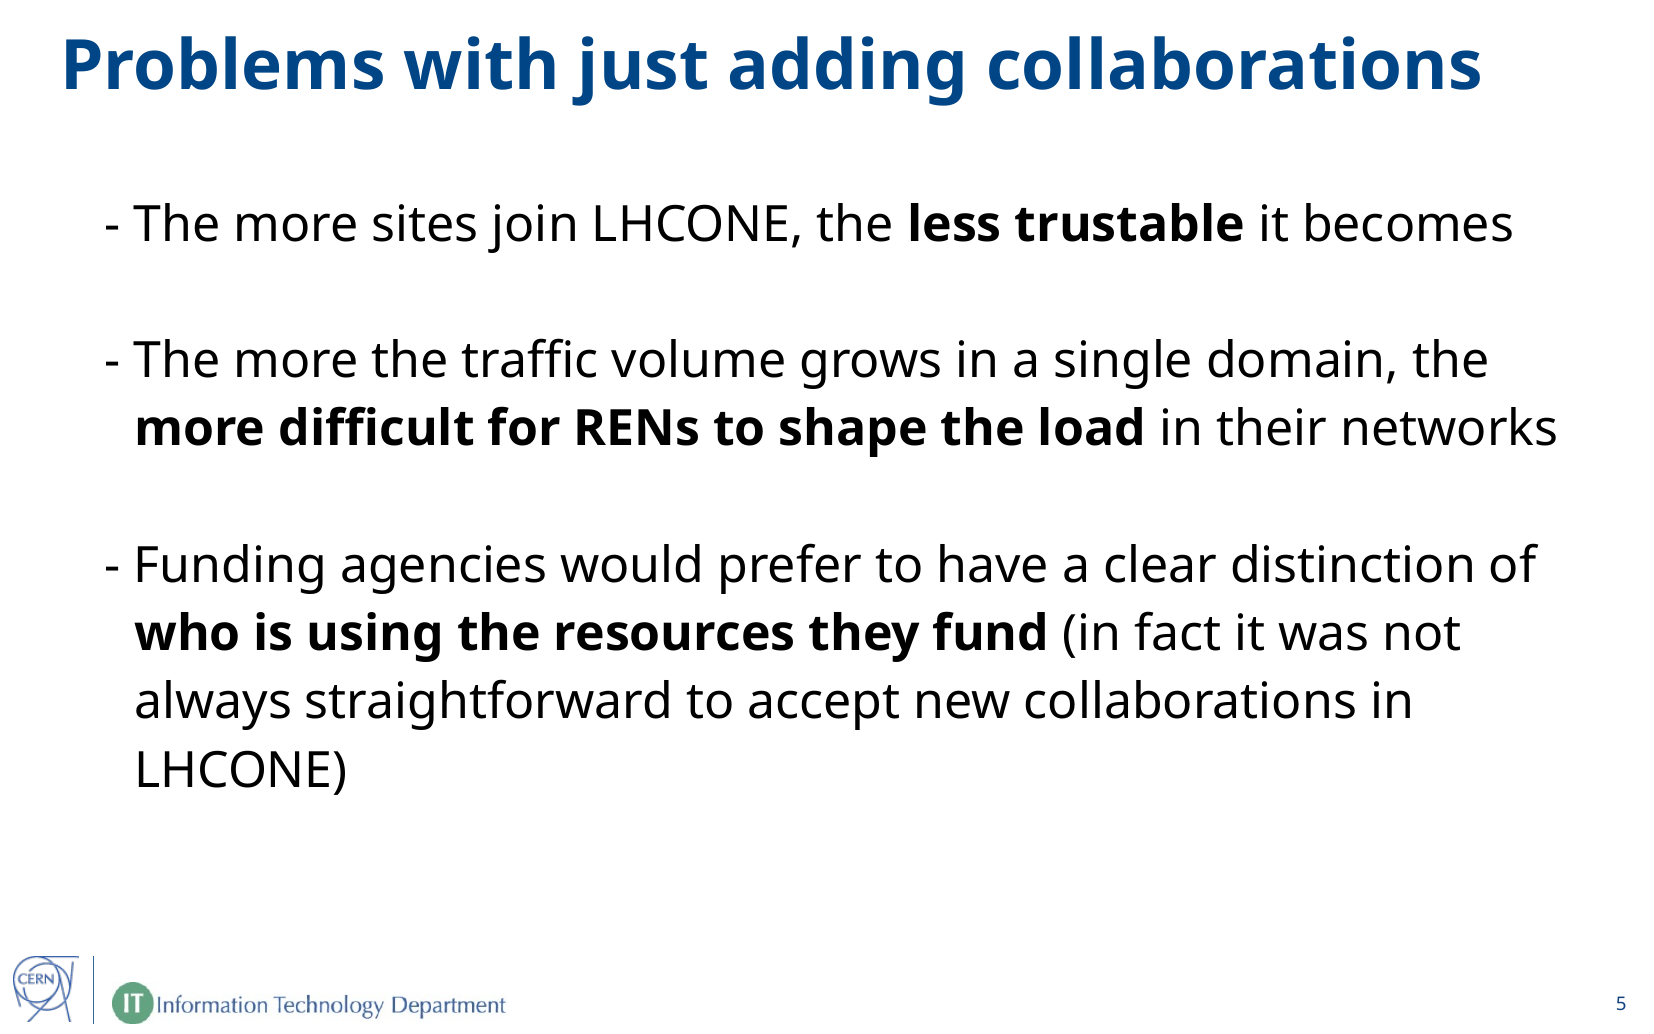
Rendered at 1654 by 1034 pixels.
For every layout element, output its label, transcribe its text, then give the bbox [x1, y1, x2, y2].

picture [112, 1009, 755, 1024]
title Problems with just adding collaborations [60, 0, 1606, 158]
picture [13, 956, 79, 1032]
text_box - The more sites join LHCONE, the less trustable it becomes - The more the traffic volume grows in a single domain, the more difficult for RENs to shape the load in their networks - Funding agencies would prefer to have a clear distinction of who is using the resources they fund (in fact it was not always straightforward to accept new collaborations in LHCONE) [90, 180, 1583, 1009]
